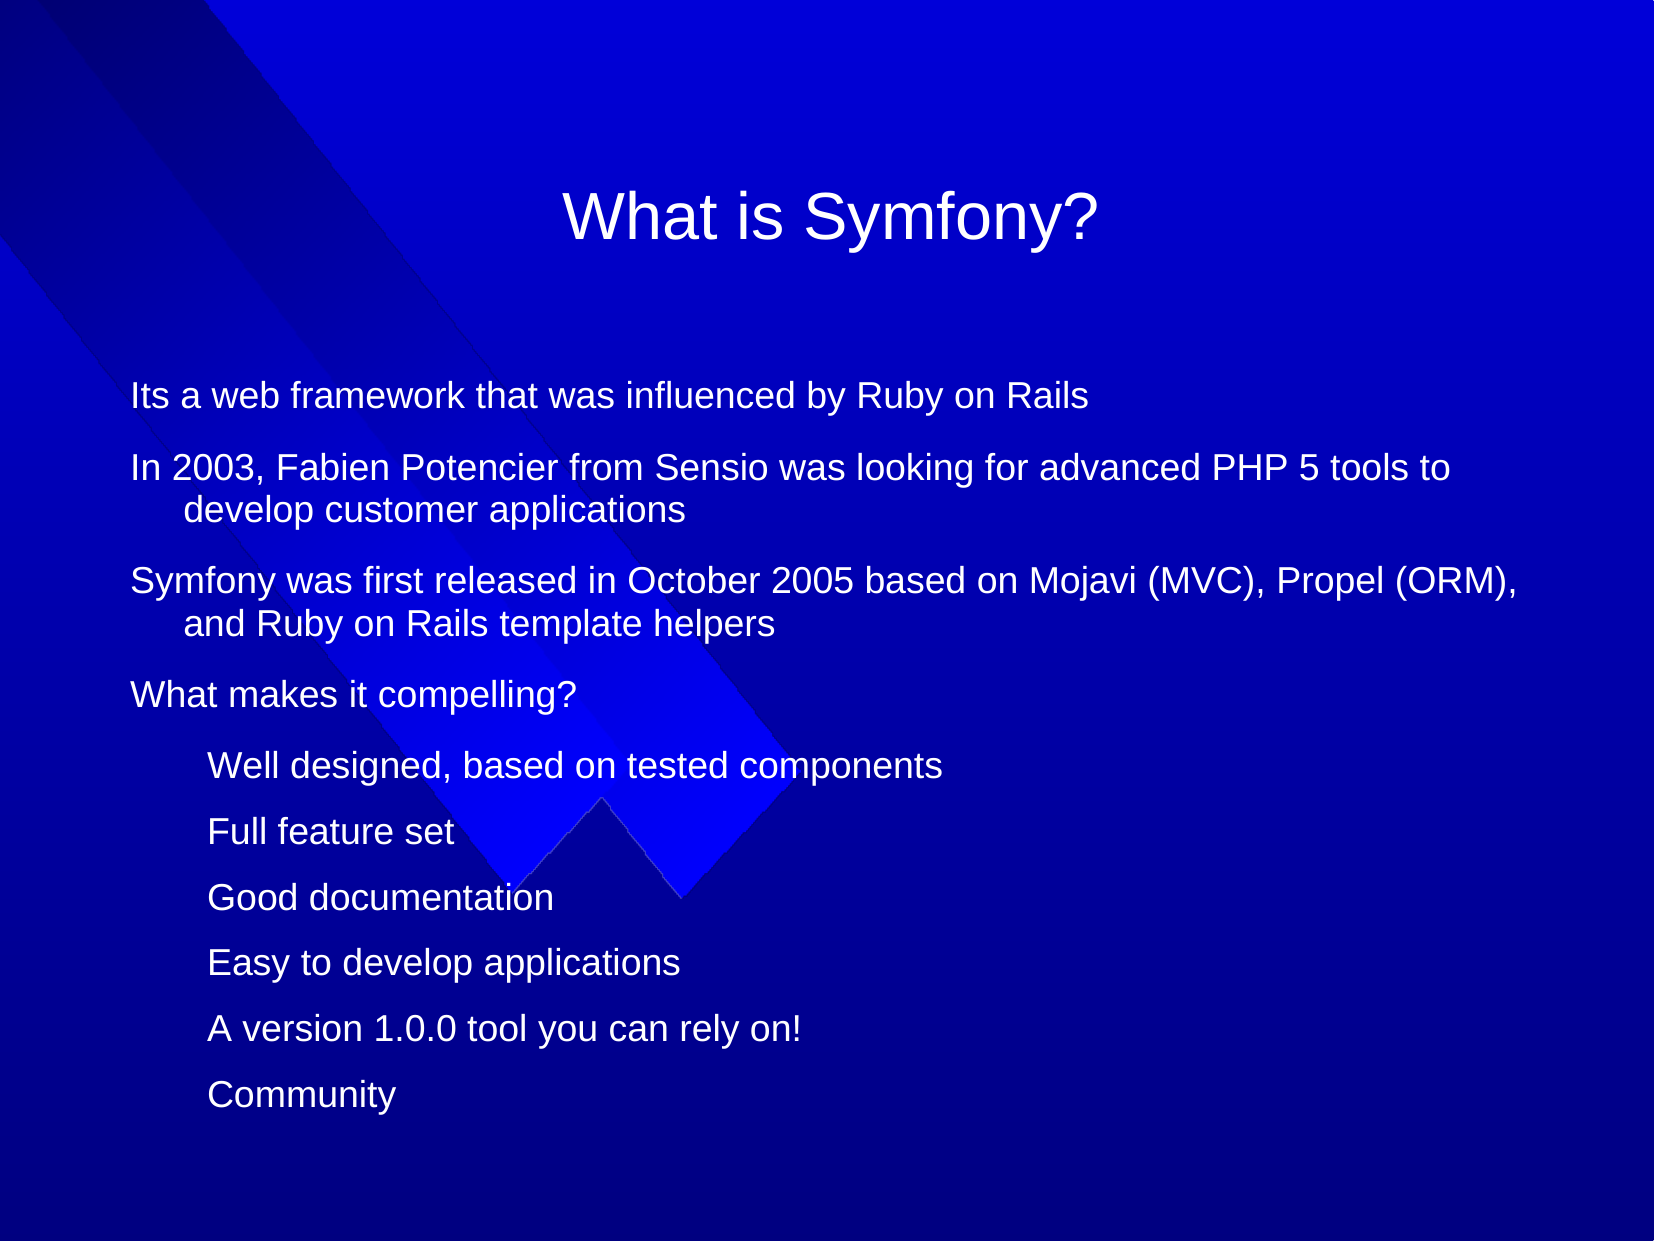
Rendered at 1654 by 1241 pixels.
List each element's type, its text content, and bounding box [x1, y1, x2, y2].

list Its a web framework that was influenced by Ruby on Rails In 2003, Fabien Potencier from Sensio was looking for advanced PHP 5 tools to develop customer applications Symfony was first released in October 2005 based on Mojavi (MVC), Propel (ORM), and Ruby on Rails template helpers What makes it compelling? Well designed, based on tested components Full feature set Good documentation Easy to develop applications A version 1.0.0 tool you can rely on! Community [112, 375, 1525, 1158]
title What is Symfony? [125, 112, 1538, 320]
